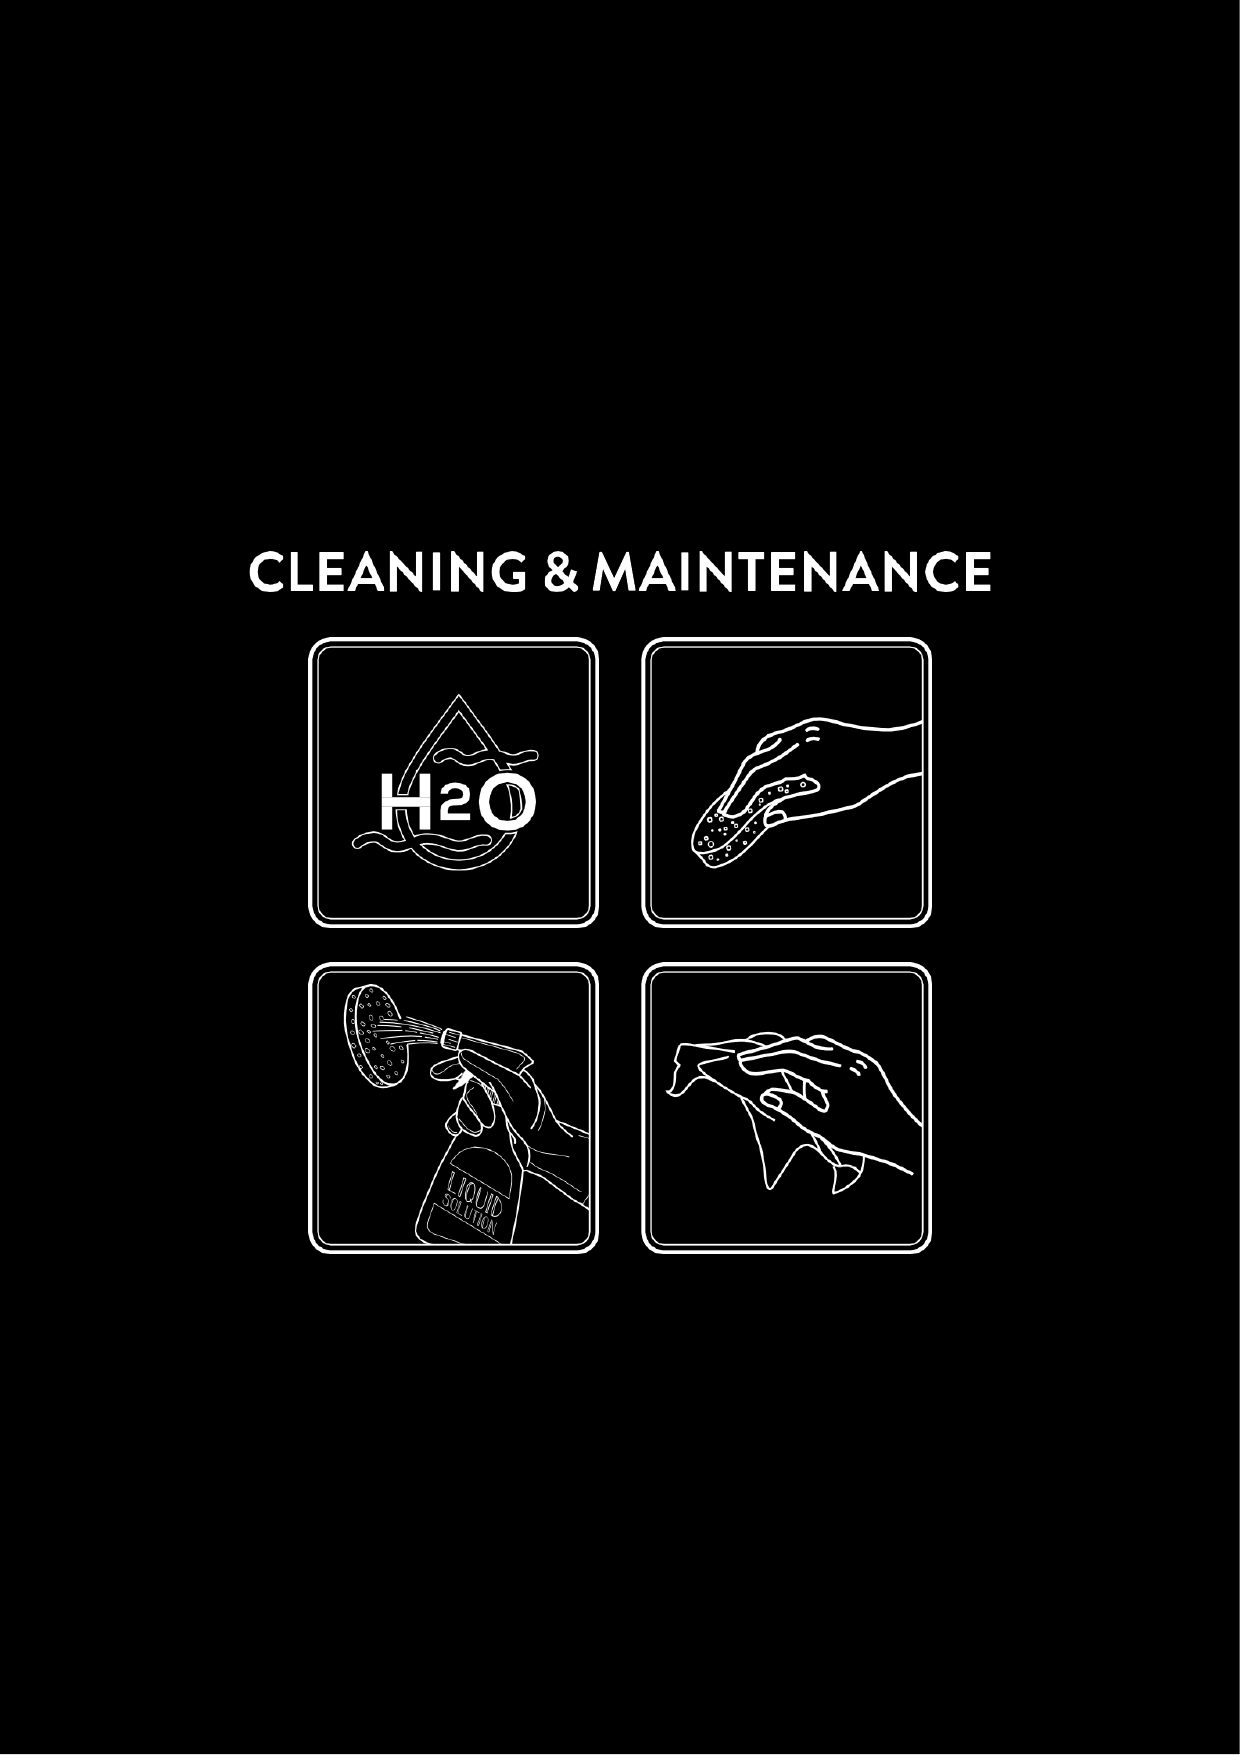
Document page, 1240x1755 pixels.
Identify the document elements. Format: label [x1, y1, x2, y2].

text_box [0, 0, 1240, 1755]
